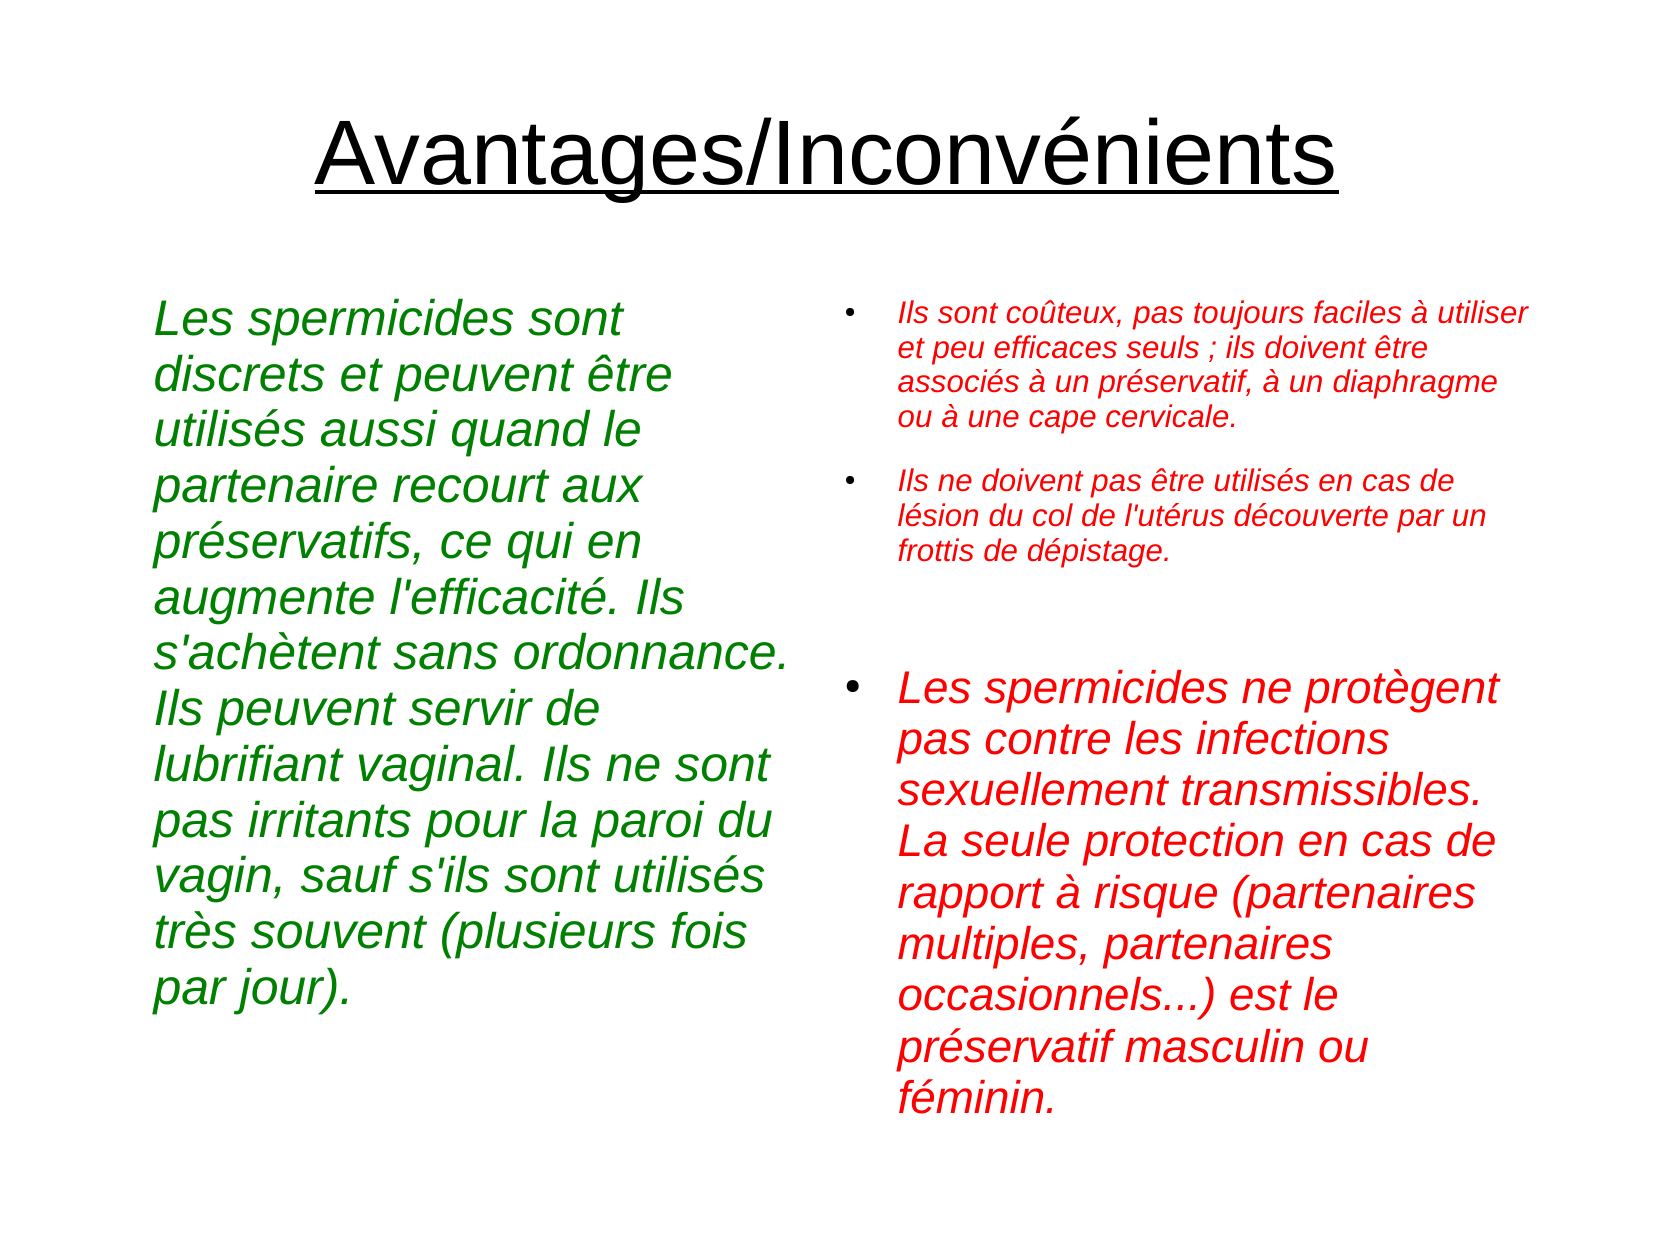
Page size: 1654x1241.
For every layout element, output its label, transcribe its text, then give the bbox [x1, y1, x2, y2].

title Avantages/Inconvénients [82, 49, 1571, 257]
list Ils sont coûteux, pas toujours faciles à utiliser et peu efficaces seuls ; ils doivent être associés à un préservatif, à un diaphragme ou à une cape cervicale. Ils ne doivent pas être utilisés en cas de lésion du col de l'utérus découverte par un frottis de dépistage. Les spermicides ne protègent pas contre les infections sexuellement transmissibles. La seule protection en cas de rapport à risque (partenaires multiples, partenaires occasionnels...) est le préservatif masculin ou féminin. [826, 295, 1542, 1177]
list Les spermicides sont discrets et peuvent être utilisés aussi quand le partenaire recourt aux préservatifs, ce qui en augmente l'efficacité. Ils s'achètent sans ordonnance. Ils peuvent servir de lubrifiant vaginal. Ils ne sont pas irritants pour la paroi du vagin, sauf s'ils sont utilisés très souvent (plusieurs fois par jour). [82, 290, 798, 1012]
